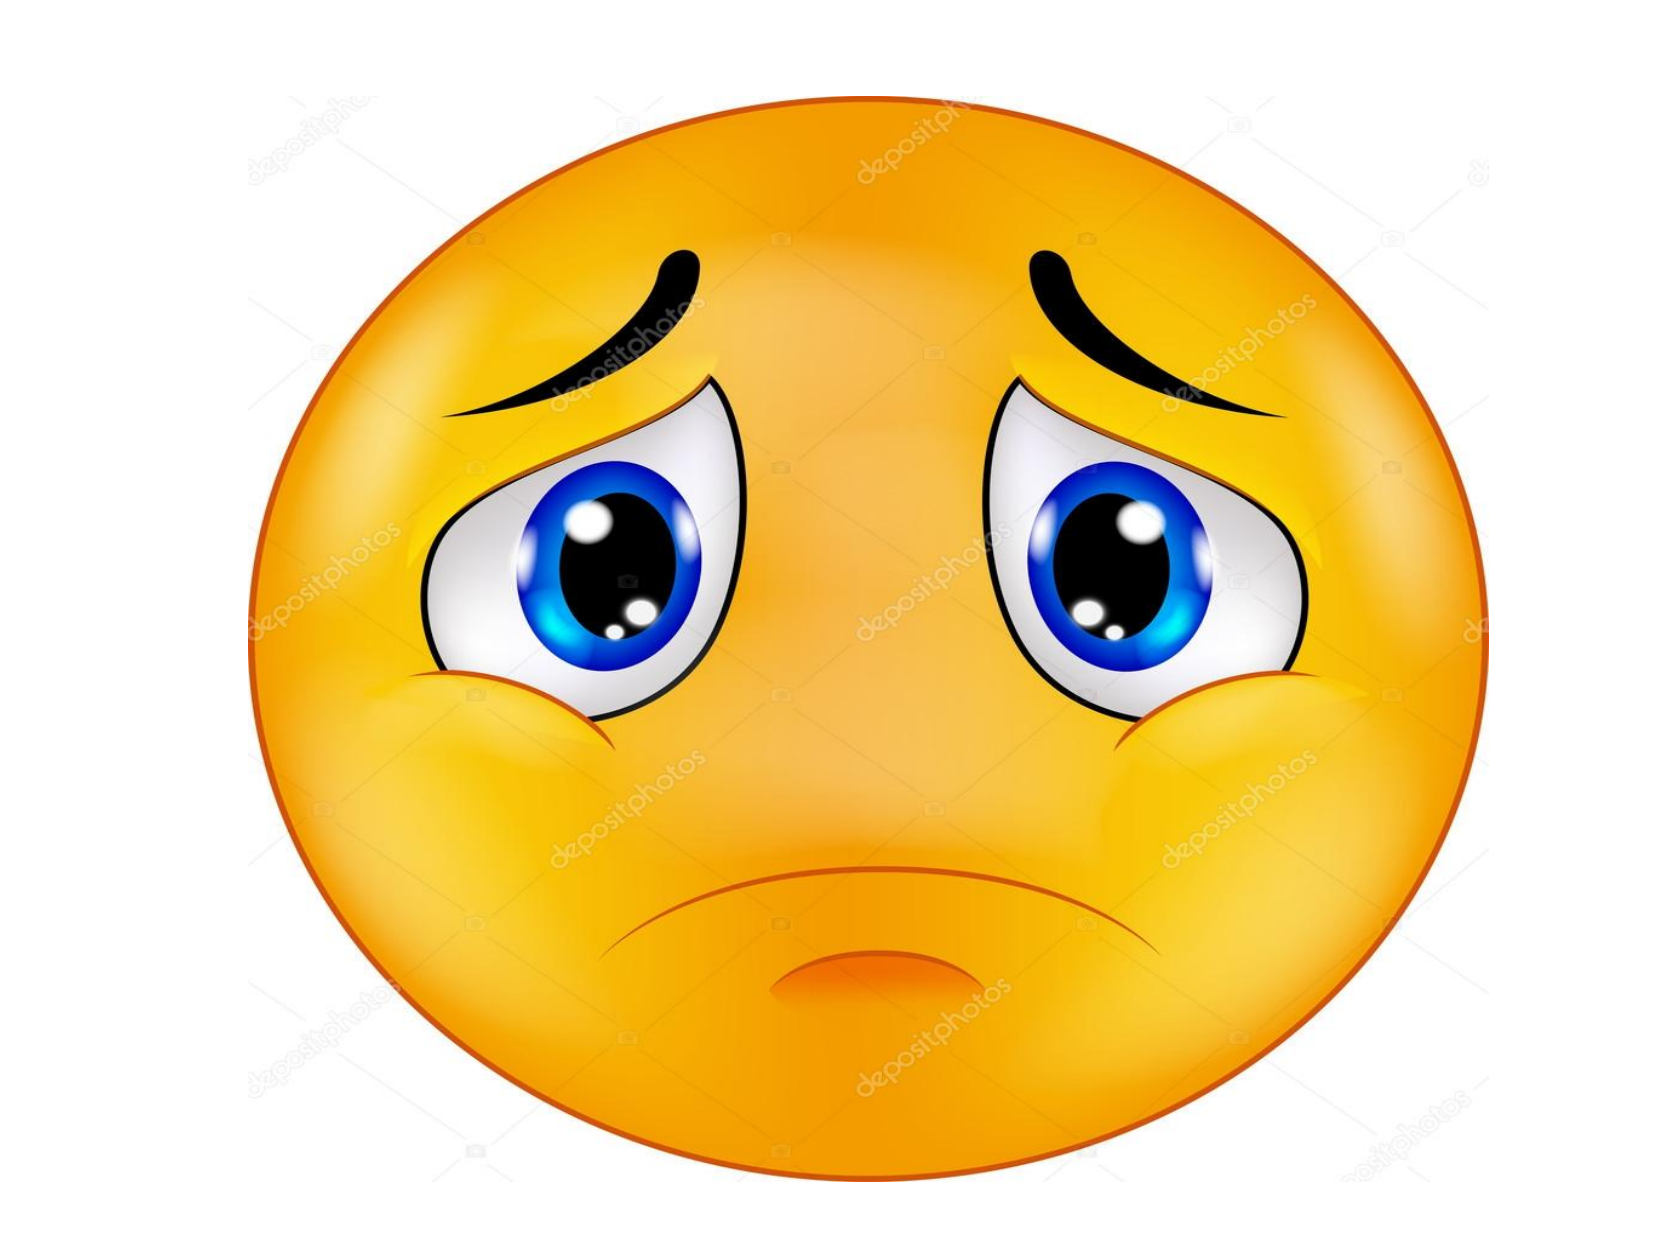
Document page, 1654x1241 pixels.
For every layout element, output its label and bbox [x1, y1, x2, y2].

picture [248, 96, 1489, 1182]
